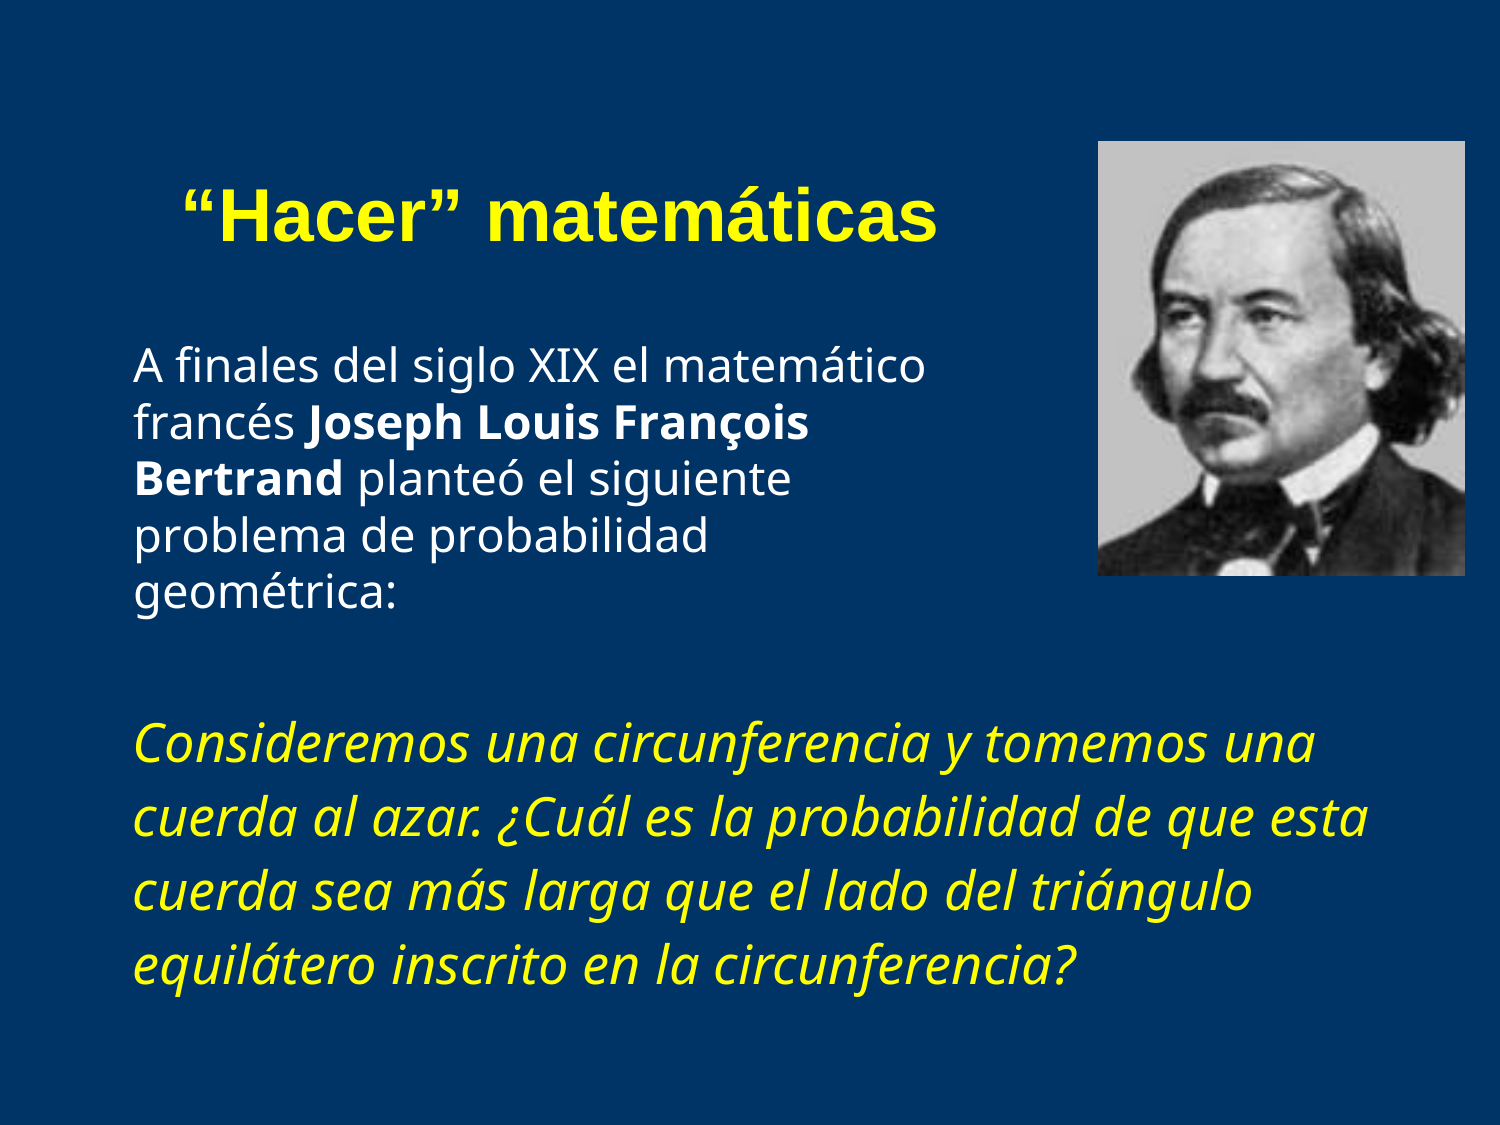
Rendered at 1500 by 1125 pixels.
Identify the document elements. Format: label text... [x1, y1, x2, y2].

list A finales del siglo XIX el matemático francés Joseph Louis François Bertrand planteó el siguiente problema de probabilidad geométrica: [118, 328, 981, 626]
picture [1098, 141, 1465, 576]
text_box Consideremos una circunferencia y tomemos una cuerda al azar. ¿Cuál es la probabilidad de que esta cuerda sea más larga que el lado del triángulo equilátero inscrito en la circunferencia? [118, 696, 1430, 1030]
title “Hacer” matemáticas [81, 129, 1040, 293]
